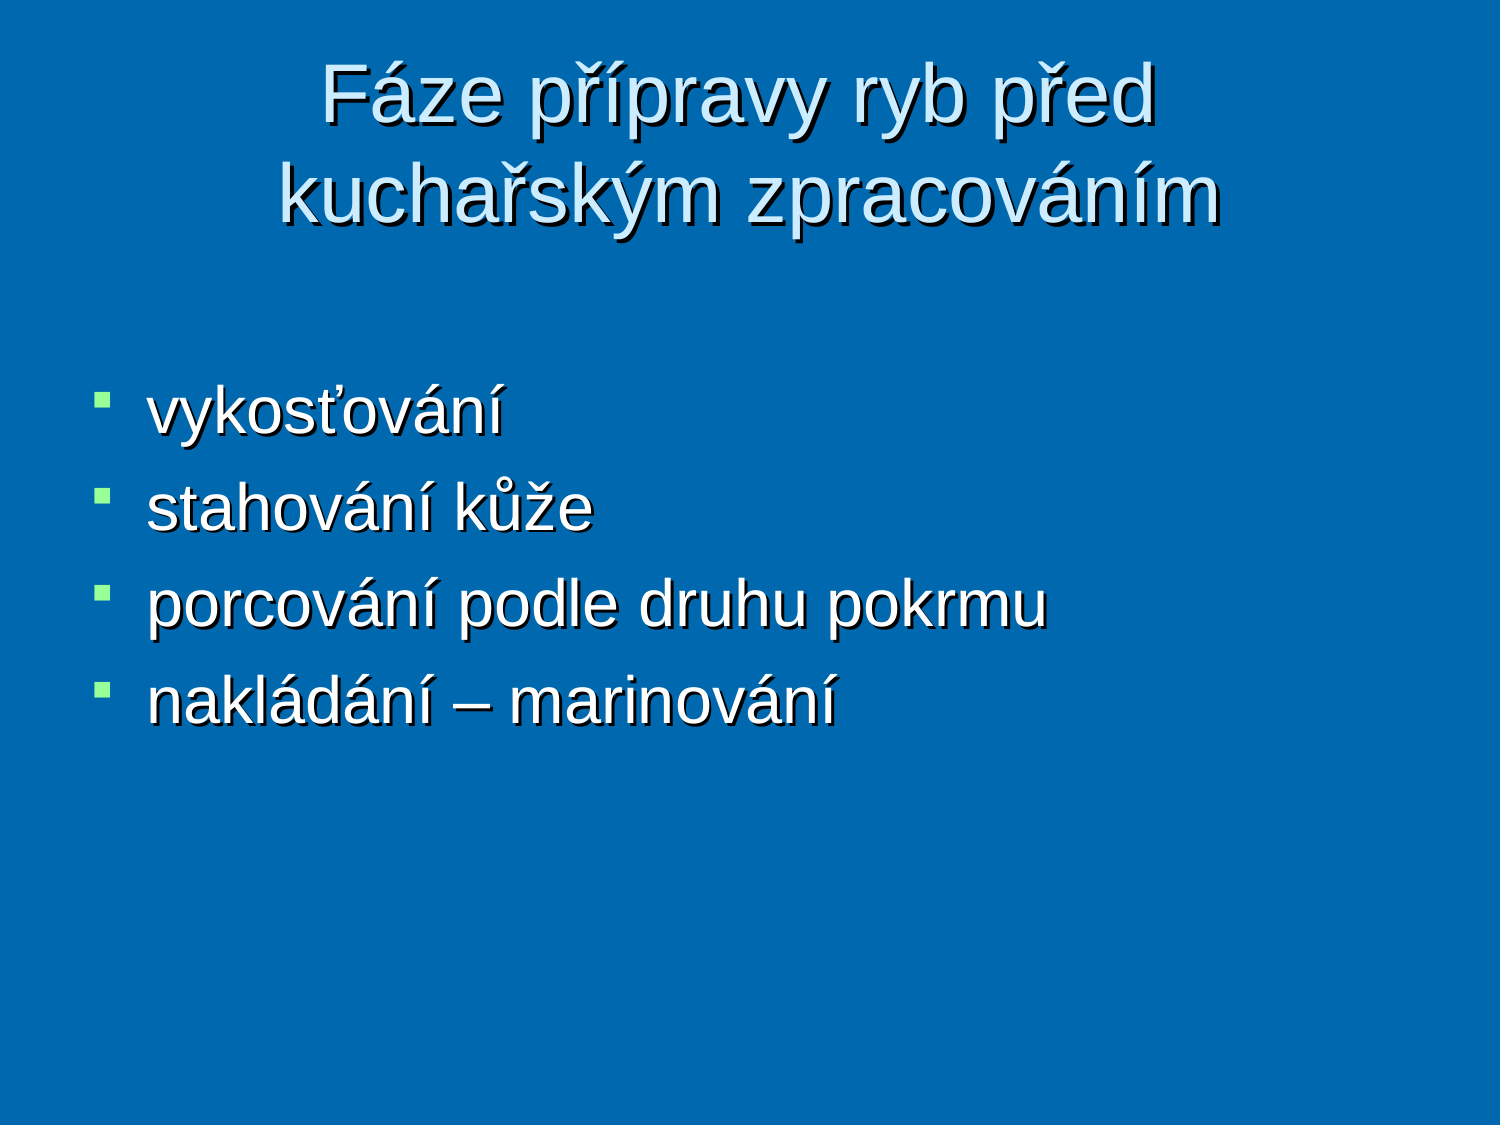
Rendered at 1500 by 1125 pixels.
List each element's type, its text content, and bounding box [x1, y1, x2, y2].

title Fáze přípravy ryb před kuchařským zpracováním [75, 31, 1426, 247]
list vykosťování stahování kůže porcování podle druhu pokrmu nakládání – marinování [75, 262, 1426, 1006]
